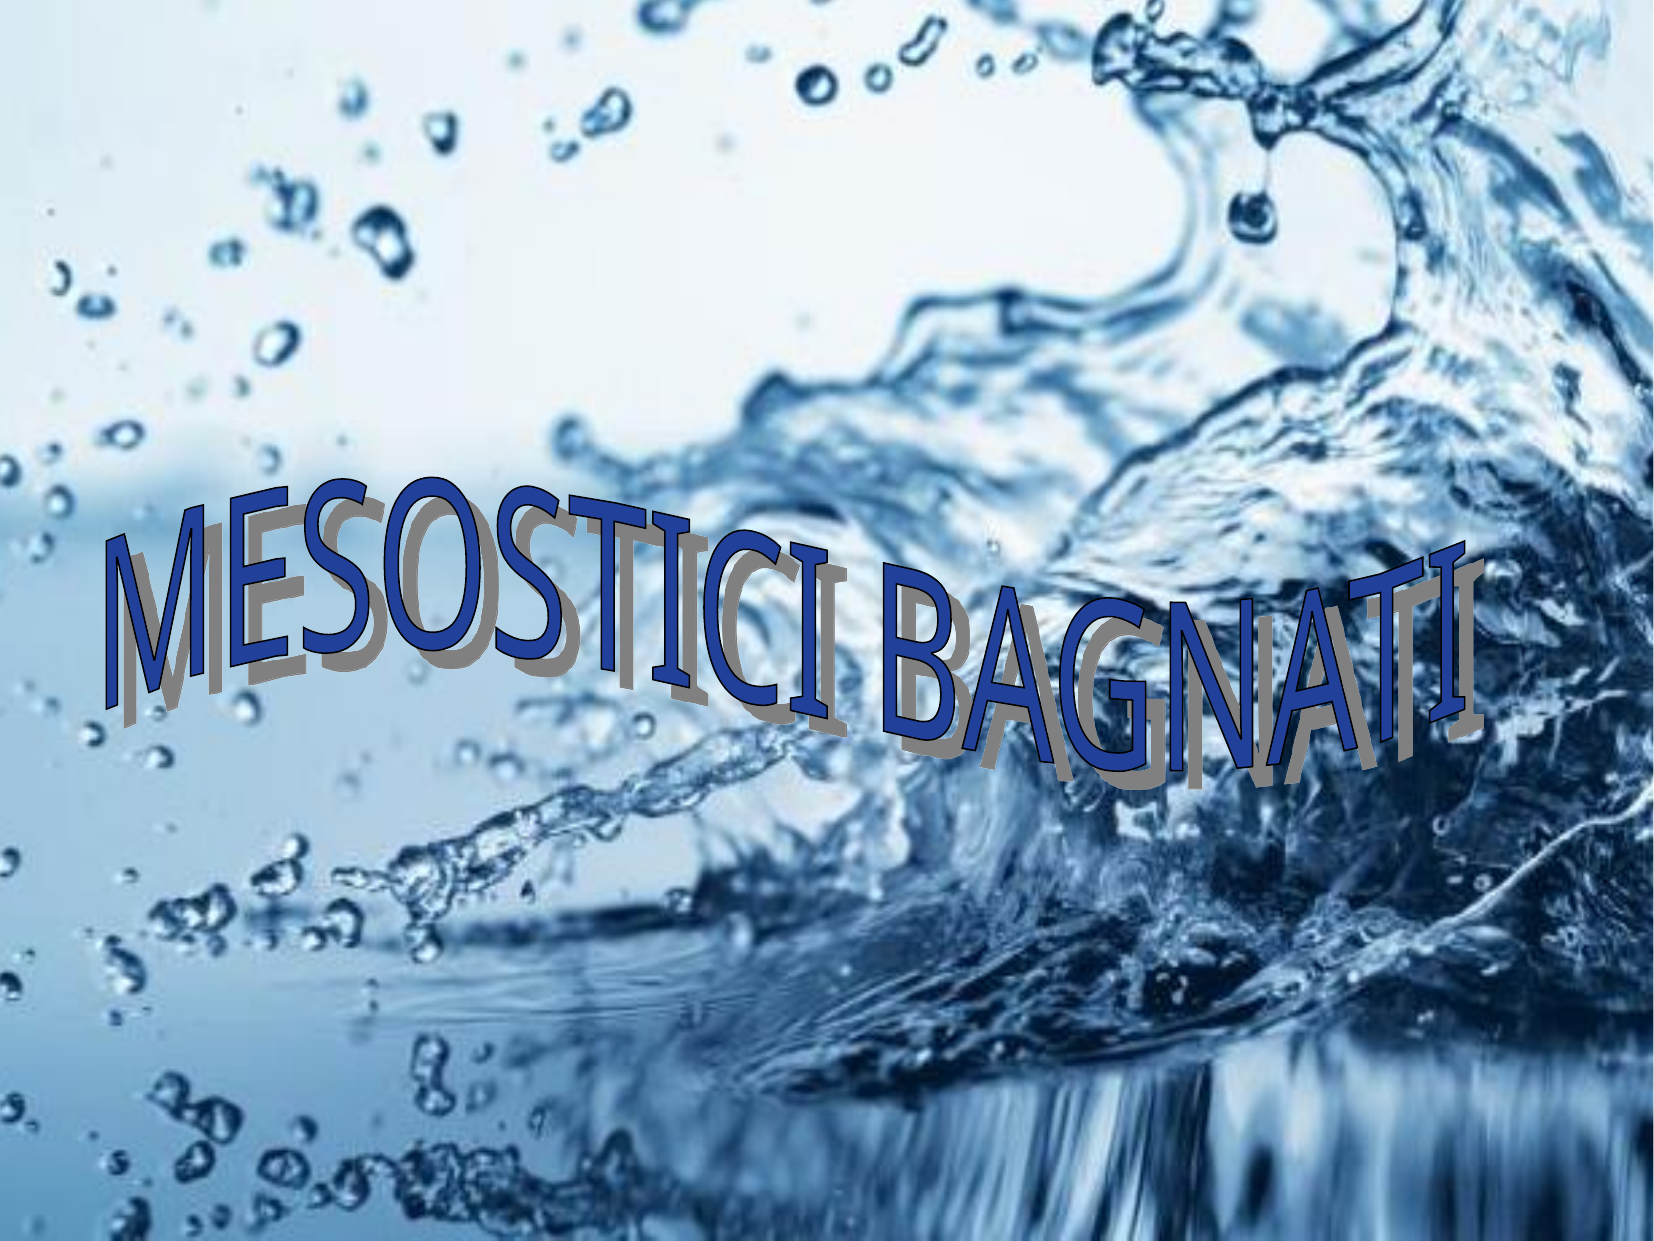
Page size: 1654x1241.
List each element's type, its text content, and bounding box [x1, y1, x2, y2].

picture [0, 0, 1654, 1241]
text_box MESOSTICI BAGNATI [230, 486, 288, 667]
text_box MESOSTICI BAGNATI [106, 504, 204, 710]
text_box MESOSTICI BAGNATI [652, 511, 690, 688]
text_box MESOSTICI BAGNATI [883, 562, 955, 741]
text_box MESOSTICI BAGNATI [1348, 557, 1423, 743]
text_box MESOSTICI BAGNATI [1170, 598, 1253, 771]
text_box MESOSTICI BAGNATI [496, 486, 562, 659]
text_box MESOSTICI BAGNATI [790, 542, 828, 719]
text_box MESOSTICI BAGNATI [962, 586, 1054, 763]
text_box MESOSTICI BAGNATI [1059, 597, 1146, 772]
text_box MESOSTICI BAGNATI [703, 530, 781, 706]
text_box MESOSTICI BAGNATI [384, 477, 481, 651]
text_box MESOSTICI BAGNATI [1266, 587, 1358, 766]
text_box MESOSTICI BAGNATI [569, 495, 646, 671]
text_box MESOSTICI BAGNATI [1429, 541, 1465, 723]
text_box MESOSTICI BAGNATI [303, 478, 369, 654]
